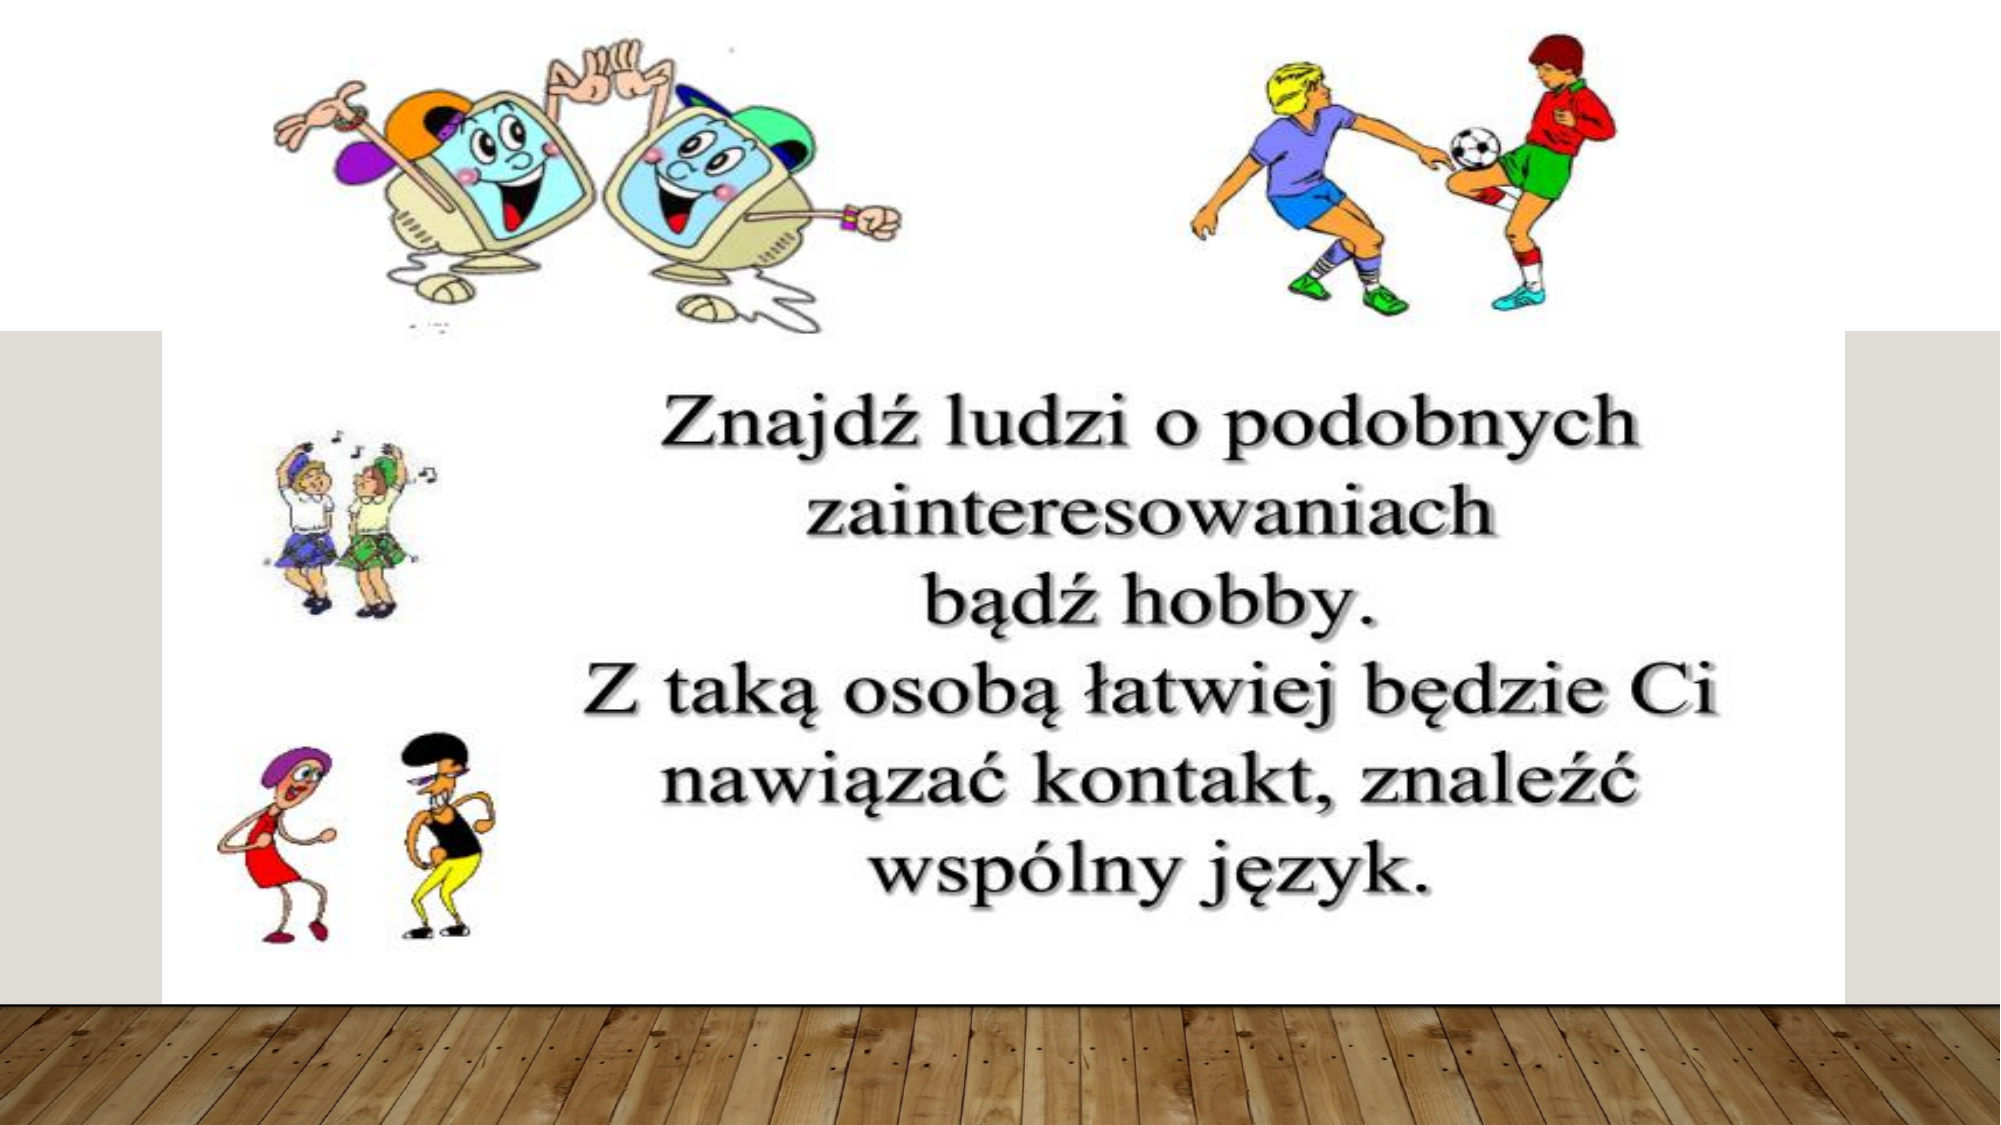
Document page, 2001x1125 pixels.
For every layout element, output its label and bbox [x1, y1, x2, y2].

picture [0, 1007, 2000, 1125]
picture [162, 0, 1845, 1004]
